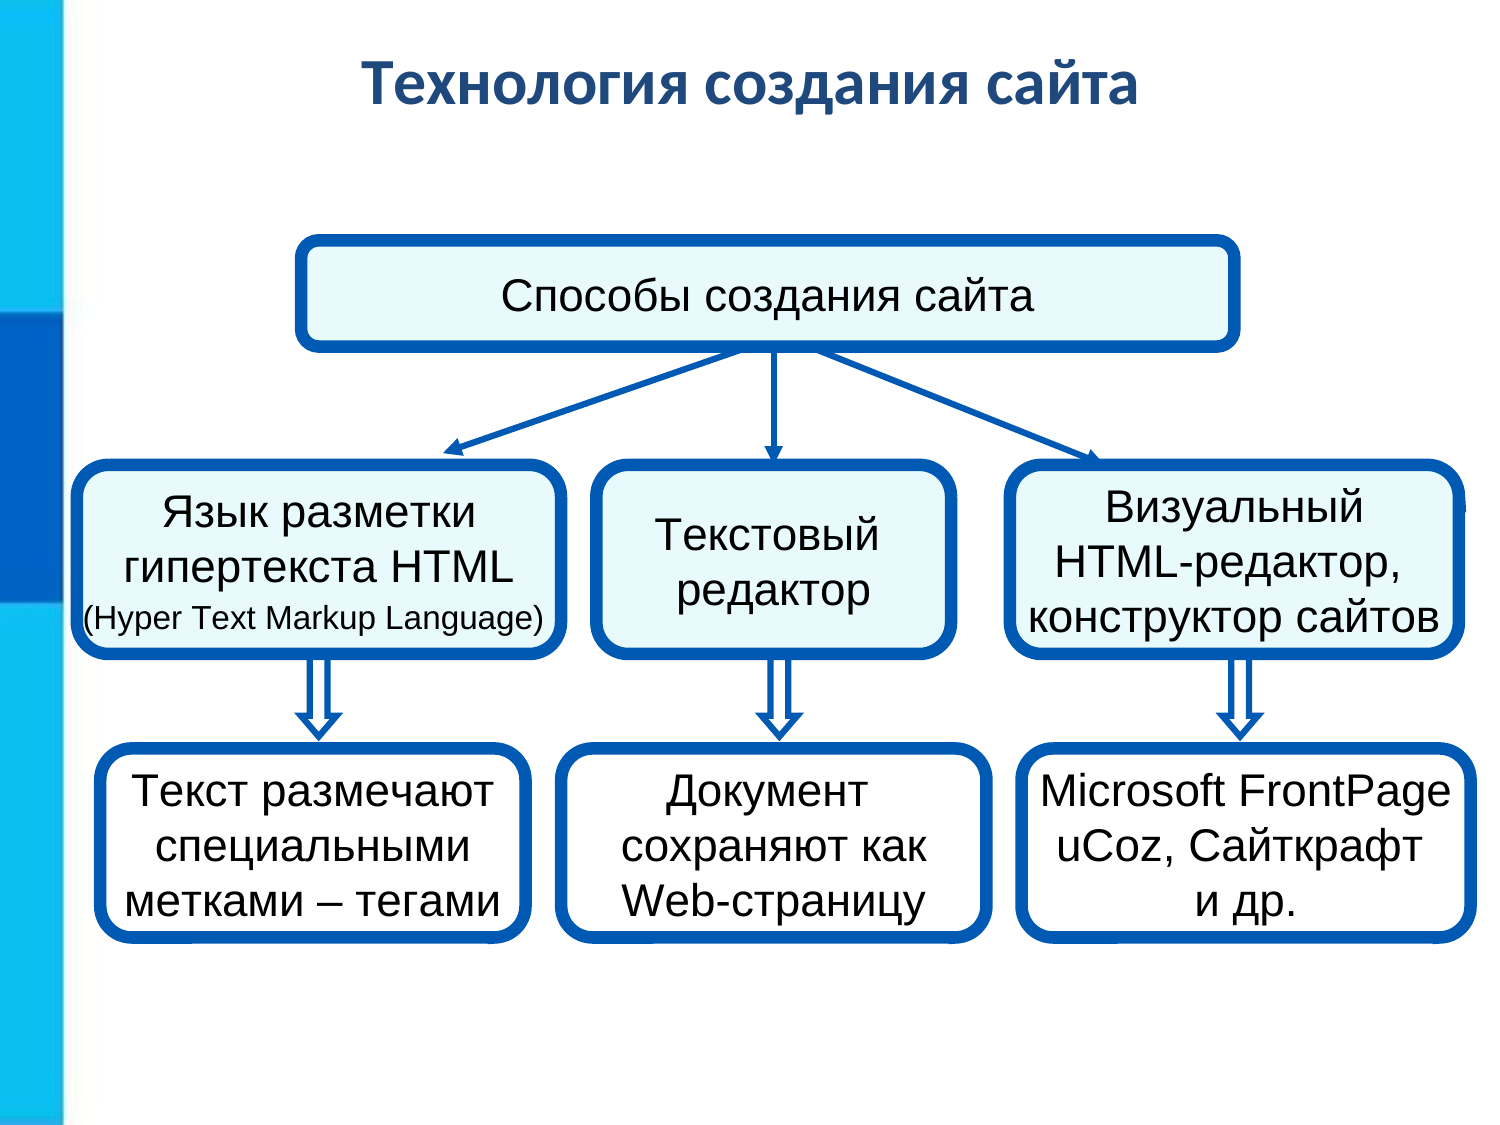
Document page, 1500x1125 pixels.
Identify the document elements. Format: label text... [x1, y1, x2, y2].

text_box Текстовый редактор [596, 464, 952, 654]
text_box Способы создания сайта [301, 240, 1235, 347]
text_box Microsoft FrontPage uCoz, Сайткрафт и др. [1021, 748, 1471, 938]
text_box Текст размечают специальными метками – тегами [100, 748, 526, 938]
text_box Язык разметки гипертекста HTML (Hyper Text Markup Language) [76, 464, 562, 654]
text_box Технология создания сайта [76, 31, 1425, 126]
picture [0, 0, 1500, 1125]
text_box Визуальный HTML-редактор, конструктор сайтов [1009, 464, 1459, 654]
text_box Документ сохраняют как Web-страницу [561, 748, 987, 938]
